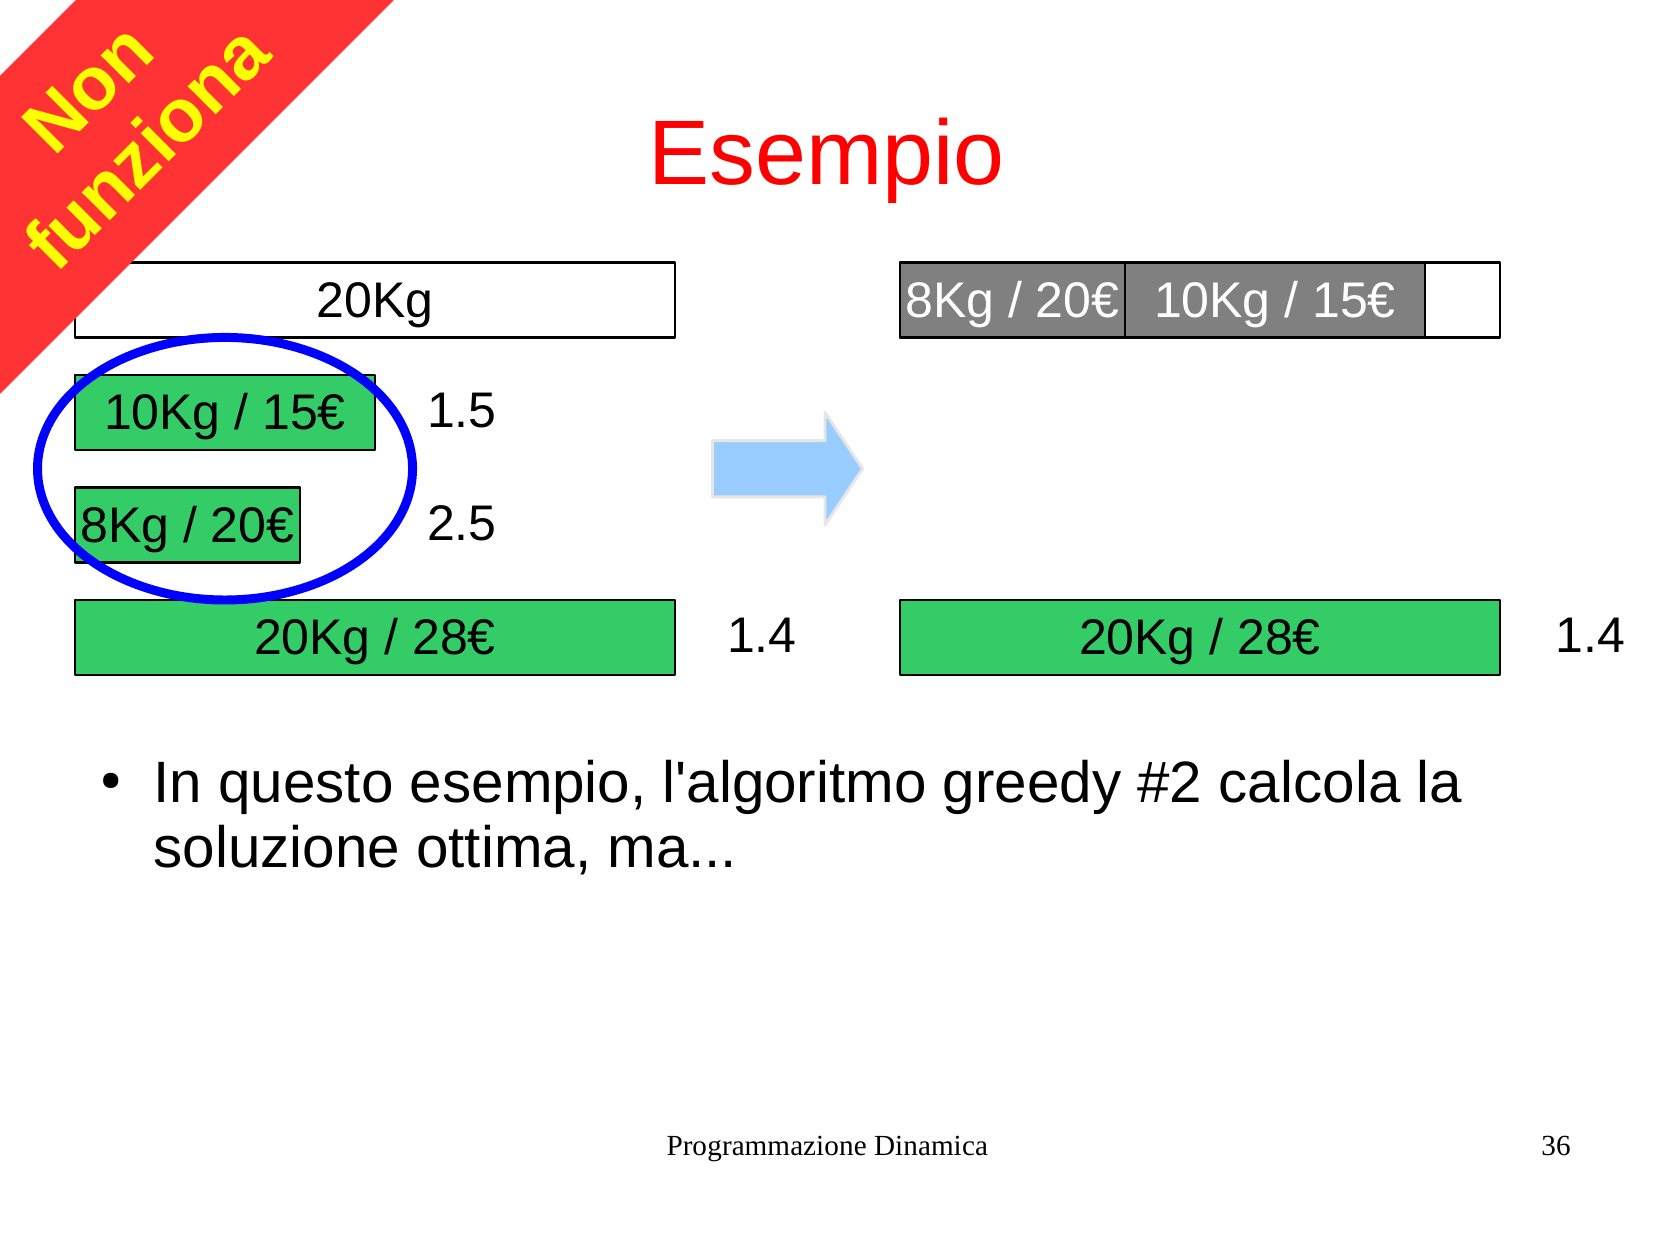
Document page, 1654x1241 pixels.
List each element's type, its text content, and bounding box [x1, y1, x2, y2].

text_box 20Kg / 28€ [900, 600, 1501, 676]
title Esempio [138, 49, 1571, 257]
text_box 1.4 [712, 600, 826, 690]
text_box 8Kg / 20€ [75, 487, 301, 563]
text_box 10Kg / 15€ [75, 375, 376, 451]
text_box Non funziona [0, 0, 394, 394]
text_box [712, 412, 863, 526]
text_box 2.5 [412, 487, 526, 578]
text_box 20Kg / 28€ [75, 600, 676, 676]
text_box 10Kg / 15€ [1125, 264, 1426, 336]
text_box 1.4 [1541, 600, 1654, 690]
text_box 8Kg / 20€ [901, 264, 1125, 336]
text_box 1.5 [412, 375, 526, 447]
list In questo esempio, l'algoritmo greedy #2 calcola la soluzione ottima, ma... [82, 750, 1571, 1109]
text_box 20Kg [75, 262, 676, 338]
